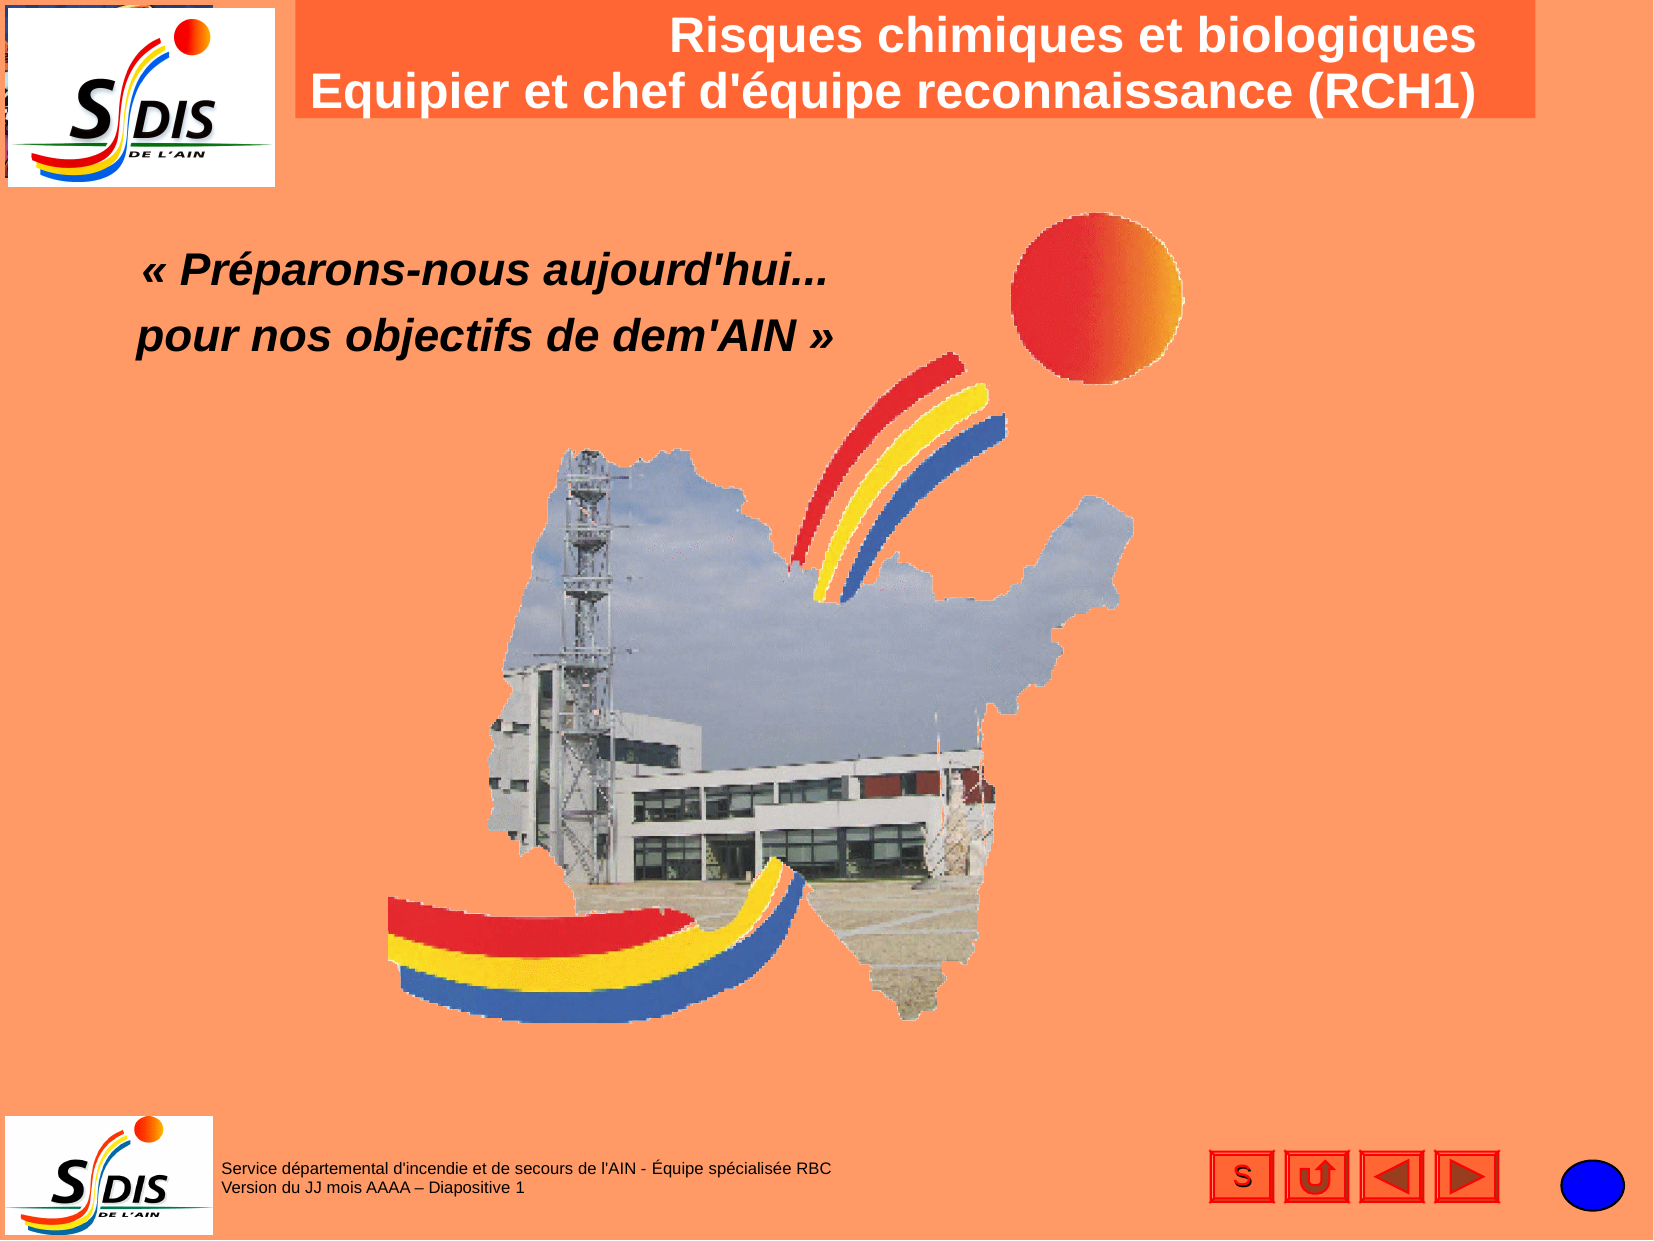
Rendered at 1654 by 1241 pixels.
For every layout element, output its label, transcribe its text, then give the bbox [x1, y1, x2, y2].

text_box [1561, 1160, 1625, 1211]
list « Préparons-nous aujourd'hui... pour nos objectifs de dem'AIN » [59, 236, 857, 511]
picture [388, 119, 1266, 1241]
picture [5, 1116, 213, 1235]
picture [5, 5, 275, 187]
text_box Risques chimiques et biologiques Equipier et chef d'équipe reconnaissance (RCH1) [295, 0, 1536, 119]
